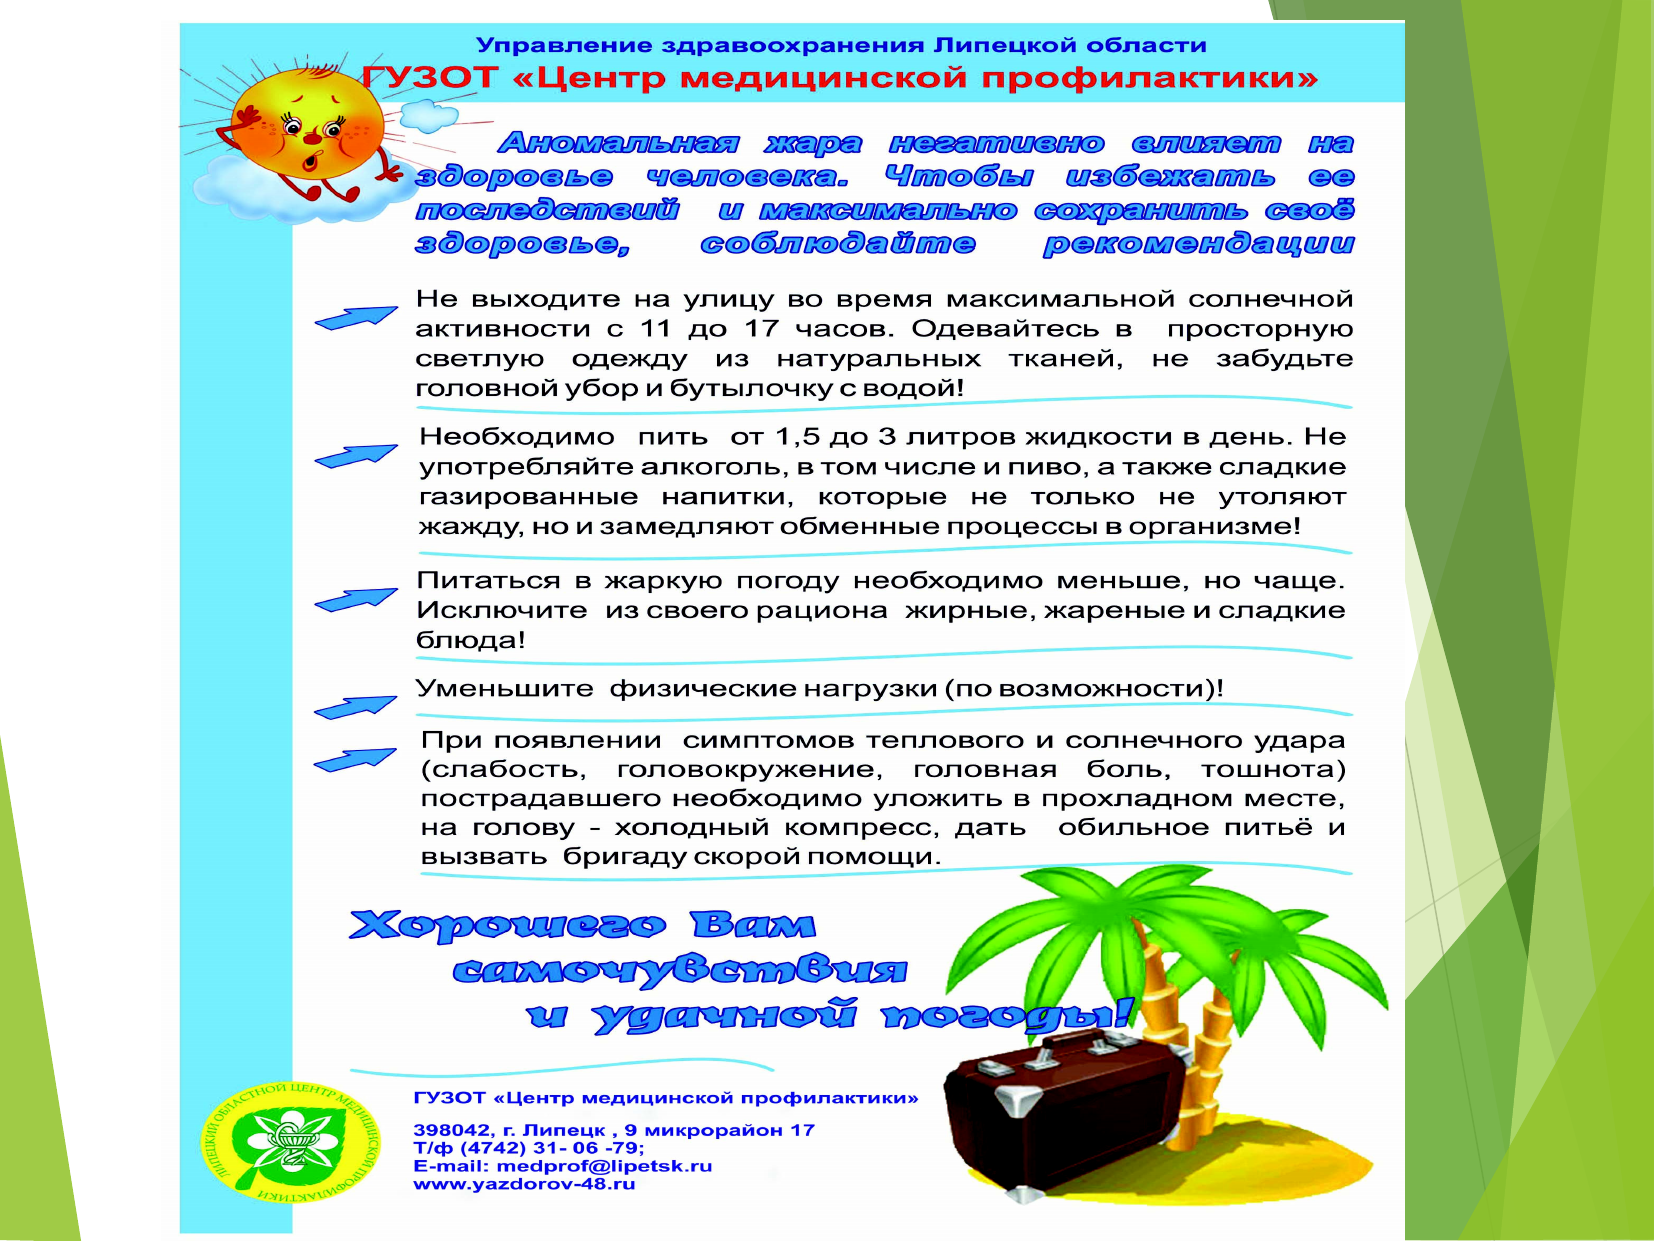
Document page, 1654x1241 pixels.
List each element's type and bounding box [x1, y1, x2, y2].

picture [161, 20, 1405, 1241]
